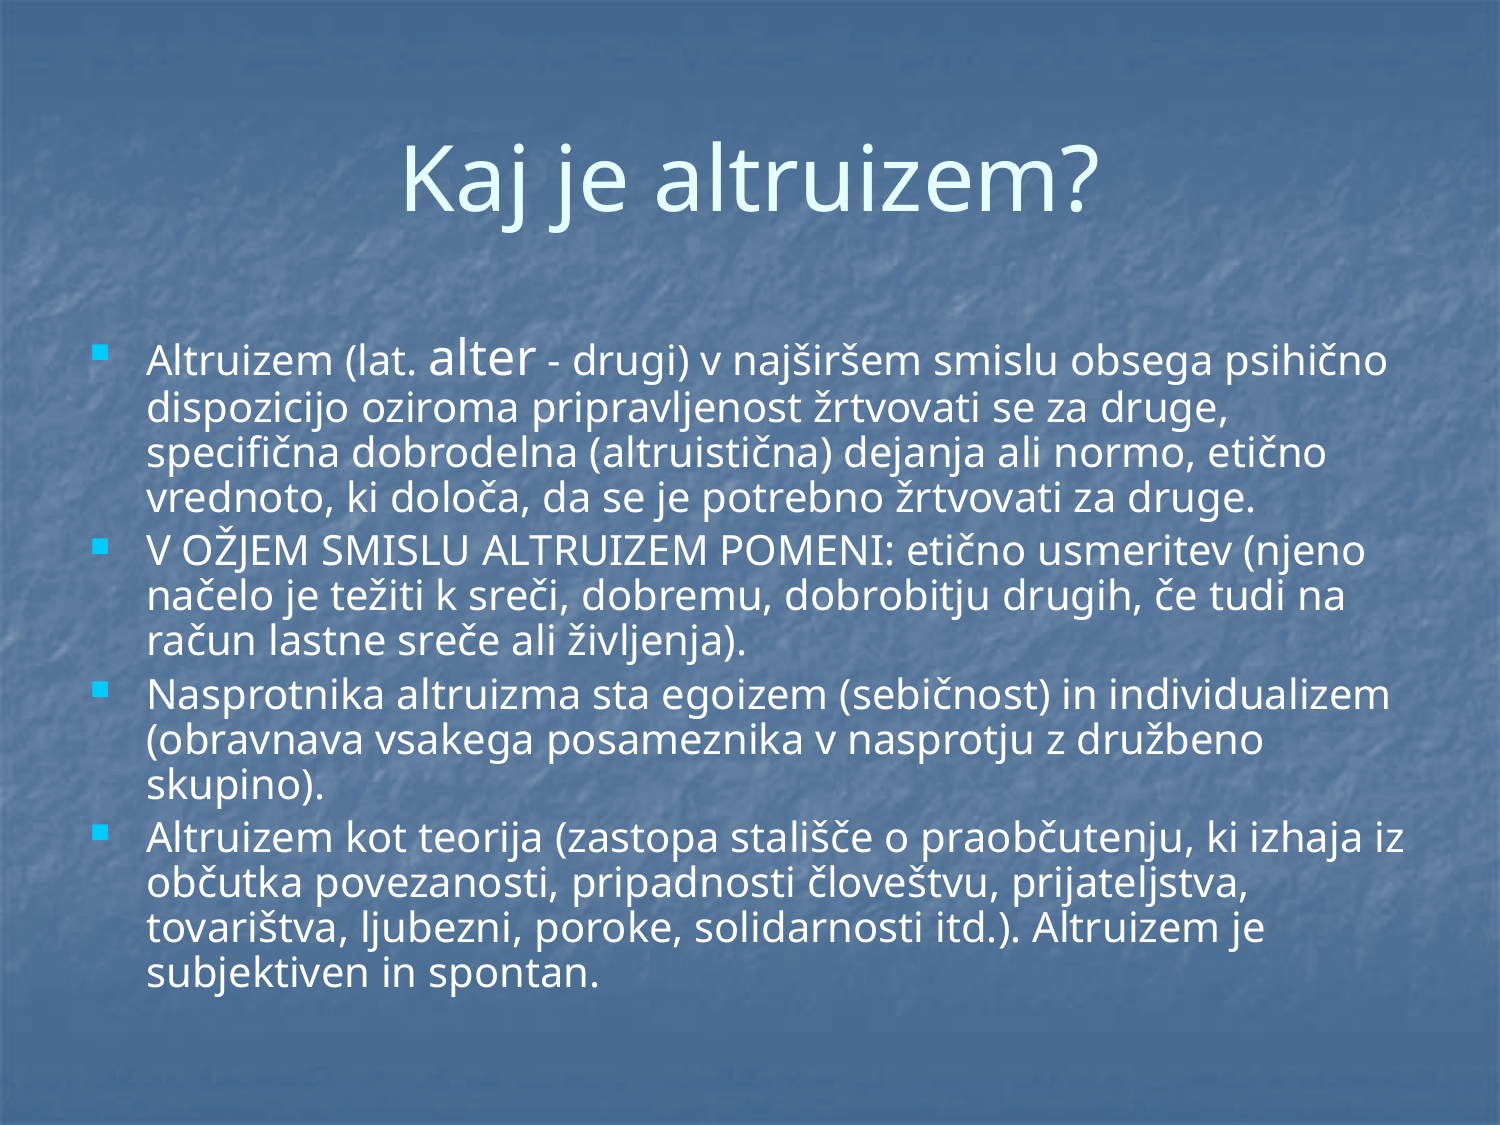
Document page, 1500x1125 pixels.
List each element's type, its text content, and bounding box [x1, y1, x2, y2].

title Kaj je altruizem? [75, 62, 1425, 288]
picture [0, 0, 1500, 1125]
list Altruizem (lat. alter - drugi) v najširšem smislu obsega psihično dispozicijo oziroma pripravljenost žrtvovati se za druge, specifična dobrodelna (altruistična) dejanja ali normo, etično vrednoto, ki določa, da se je potrebno žrtvovati za druge. V OŽJEM SMISLU ALTRUIZEM POMENI: etično usmeritev (njeno načelo je težiti k sreči, dobremu, dobrobitju drugih, če tudi na račun lastne sreče ali življenja). Nasprotnika altruizma sta egoizem (sebičnost) in individualizem (obravnava vsakega posameznika v nasprotju z družbeno skupino). Altruizem kot teorija (zastopa stališče o praobčutenju, ki izhaja iz občutka povezanosti, pripadnosti človeštvu, prijateljstva, tovarištva, ljubezni, poroke, solidarnosti itd.). Altruizem je subjektiven in spontan. [75, 324, 1425, 1000]
